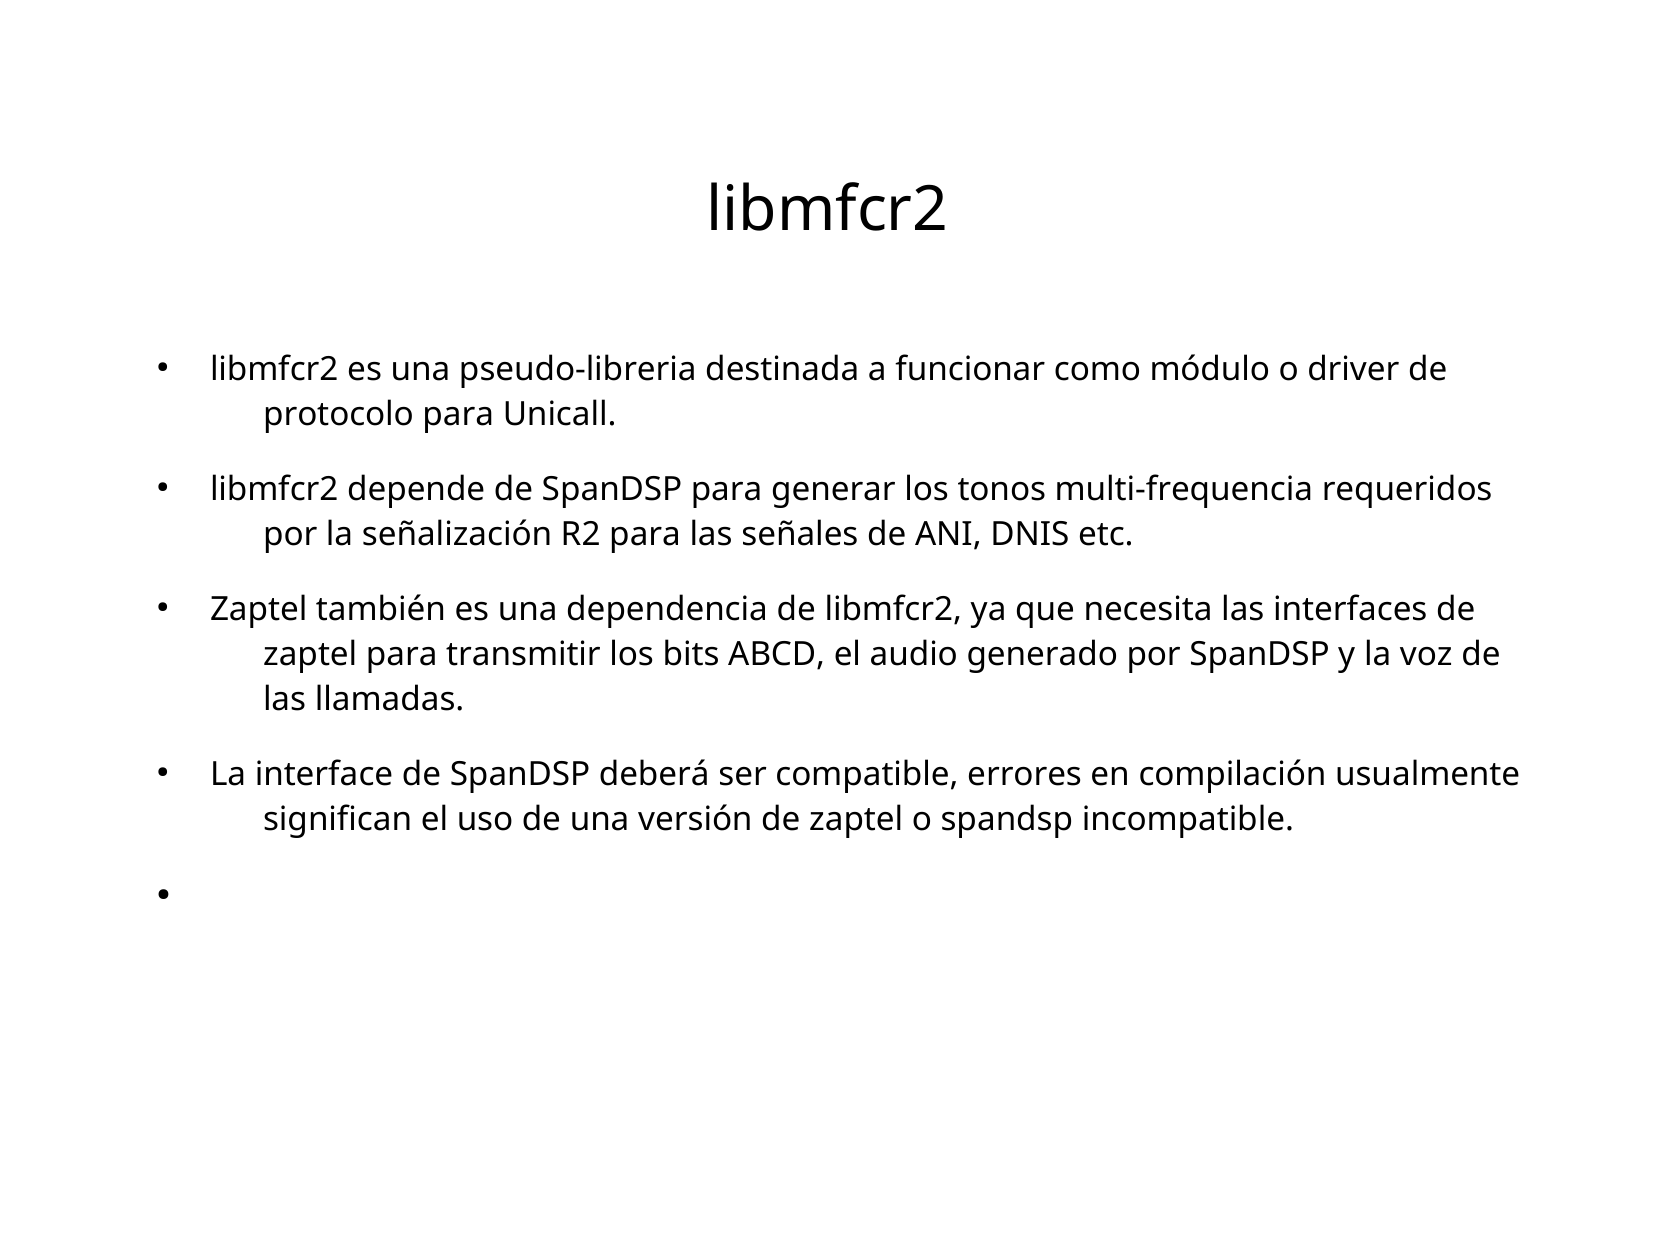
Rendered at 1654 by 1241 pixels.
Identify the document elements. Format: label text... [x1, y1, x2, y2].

title libmfcr2 [121, 102, 1534, 311]
list libmfcr2 es una pseudo-libreria destinada a funcionar como módulo o driver de protocolo para Unicall. libmfcr2 depende de SpanDSP para generar los tonos multi-frequencia requeridos por la señalización R2 para las señales de ANI, DNIS etc. Zaptel también es una dependencia de libmfcr2, ya que necesita las interfaces de zaptel para transmitir los bits ABCD, el audio generado por SpanDSP y la voz de las llamadas. La interface de SpanDSP deberá ser compatible, errores en compilación usualmente significan el uso de una versión de zaptel o spandsp incompatible. [121, 344, 1534, 1127]
